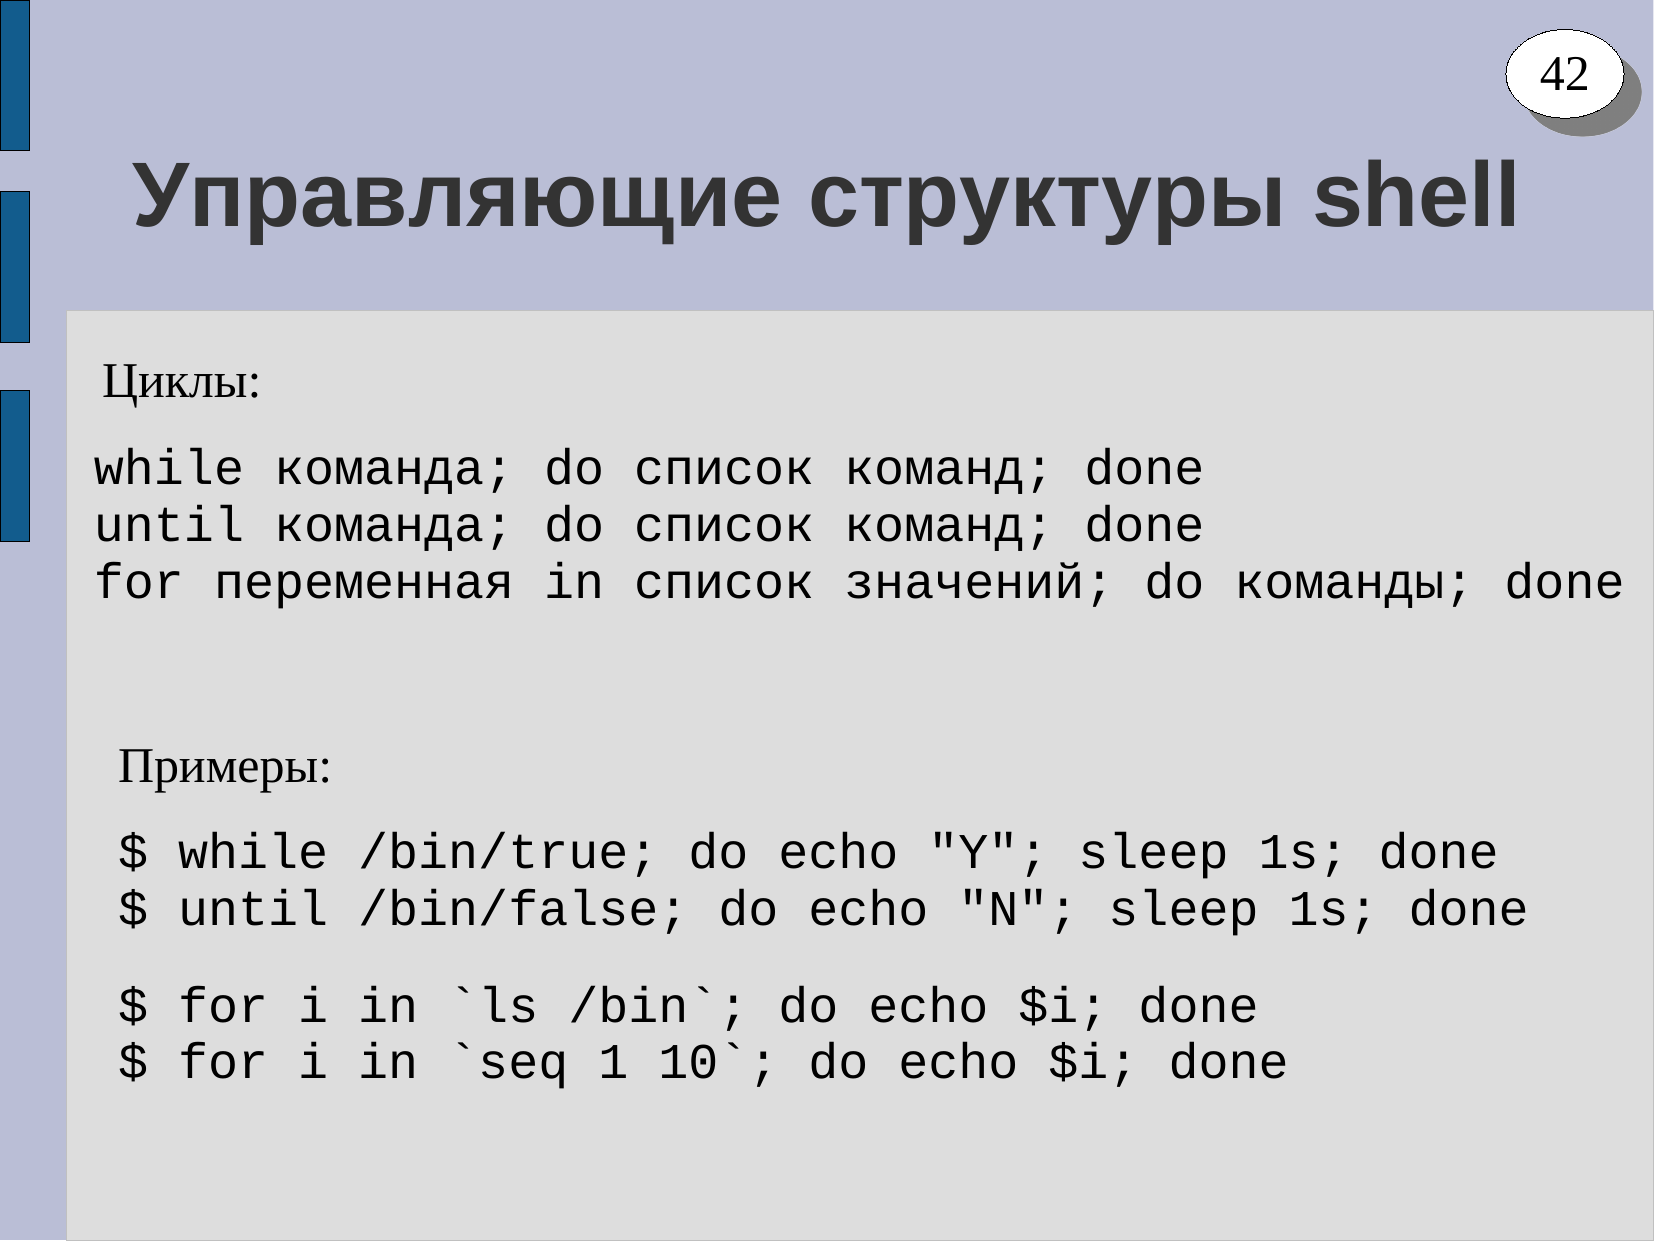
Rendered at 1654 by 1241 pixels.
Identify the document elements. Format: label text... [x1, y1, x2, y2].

text_box Циклы: [102, 352, 262, 408]
title Управляющие структуры shell [121, 91, 1534, 299]
text_box while команда; do список команд; done until команда; do список команд; done for переменная in список значений; do команды; done [93, 442, 1625, 614]
text_box $ for i in `ls /bin`; do echo $i; done $ for i in `seq 1 10`; do echo $i; done [118, 980, 1289, 1094]
text_box Примеры: [118, 738, 333, 794]
text_box 42 [1505, 29, 1625, 119]
text_box $ while /bin/true; do echo "Y"; sleep 1s; done $ until /bin/false; do echo "N"; sleep 1s; done [118, 826, 1529, 941]
